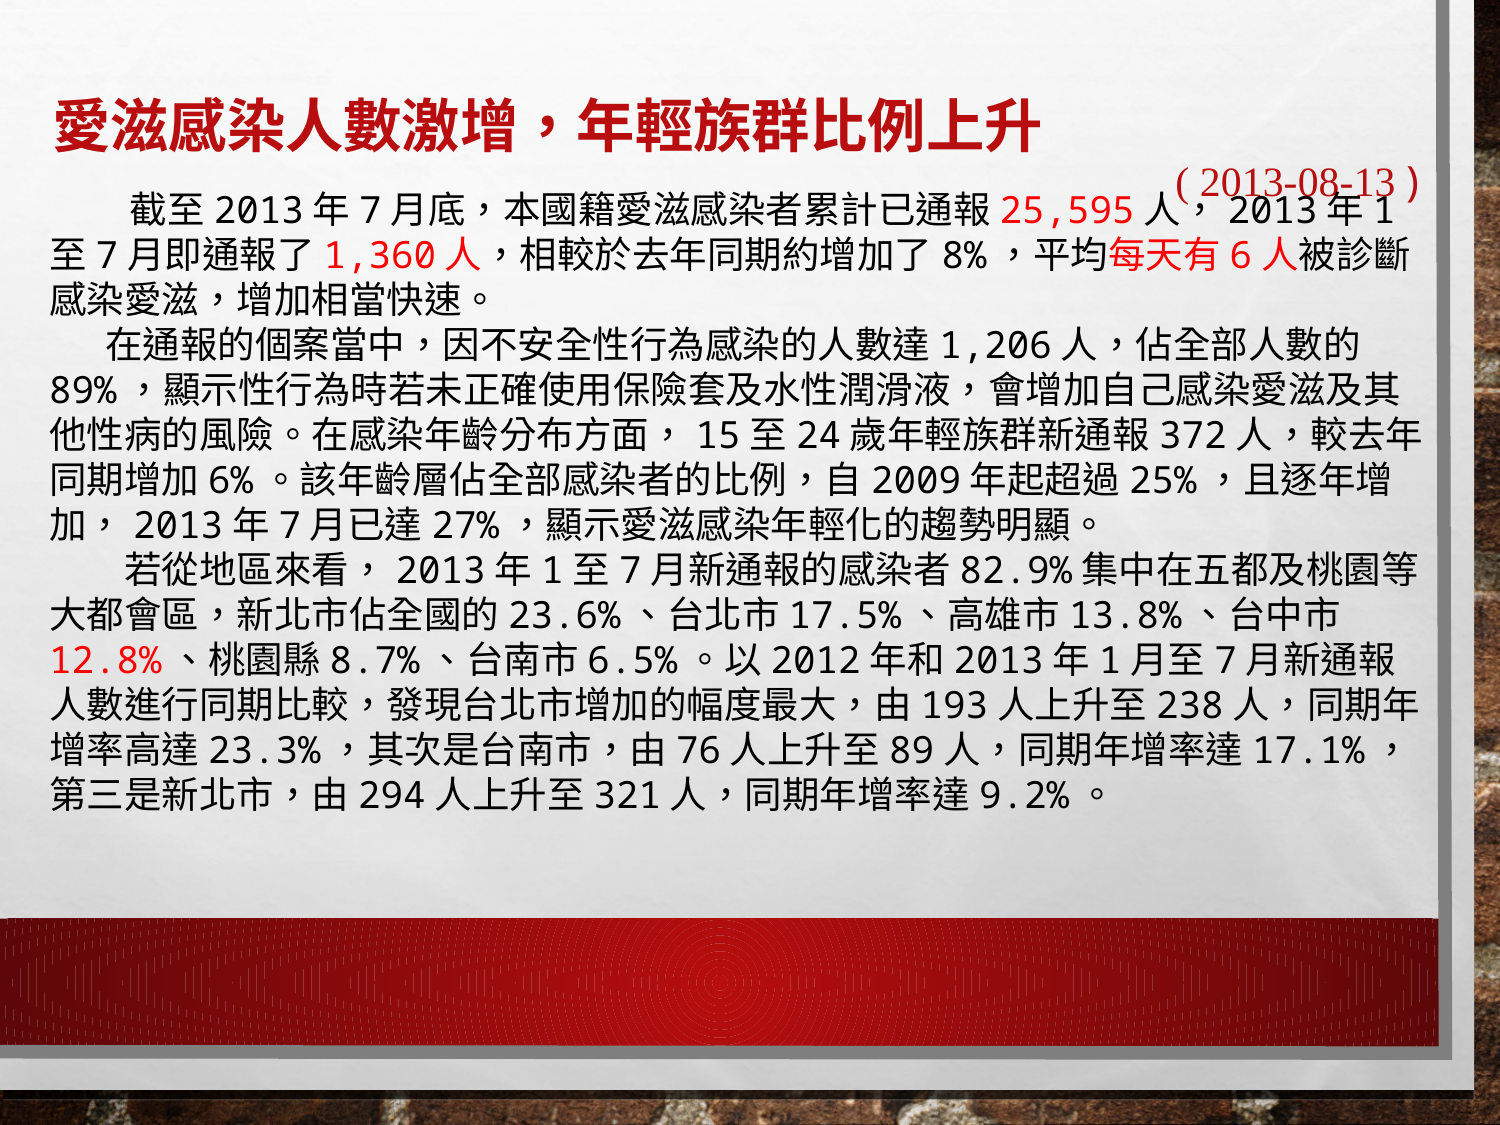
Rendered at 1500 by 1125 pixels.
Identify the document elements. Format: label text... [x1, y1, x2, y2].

text_box 截至2013年7月底，本國籍愛滋感染者累計已通報25,595人，2013年1至7月即通報了1,360人，相較於去年同期約增加了8%，平均每天有6人被診斷感染愛滋，增加相當快速。 在通報的個案當中，因不安全性行為感染的人數達1,206人，佔全部人數的89%，顯示性行為時若未正確使用保險套及水性潤滑液，會增加自己感染愛滋及其他性病的風險。在感染年齡分布方面，15至24歲年輕族群新通報372人，較去年同期增加6%。該年齡層佔全部感染者的比例，自2009年起超過25%，且逐年增加，2013年7月已達27%，顯示愛滋感染年輕化的趨勢明顯。 若從地區來看，2013年1至7月新通報的感染者82.9%集中在五都及桃園等大都會區，新北市佔全國的23.6%、台北市17.5%、高雄市13.8%、台中市12.8%、桃園縣8.7%、台南市6.5%。以2012年和2013年1月至7月新通報人數進行同期比較，發現台北市增加的幅度最大，由193人上升至238人，同期年增率高達23.3%，其次是台南市，由76人上升至89人，同期年增率達17.1%，第三是新北市，由294人上升至321人，同期年增率達9.2%。 [34, 134, 1444, 959]
title 愛滋感染人數激增，年輕族群比例上升 ( 2013-08-13 ) [37, 90, 1463, 173]
